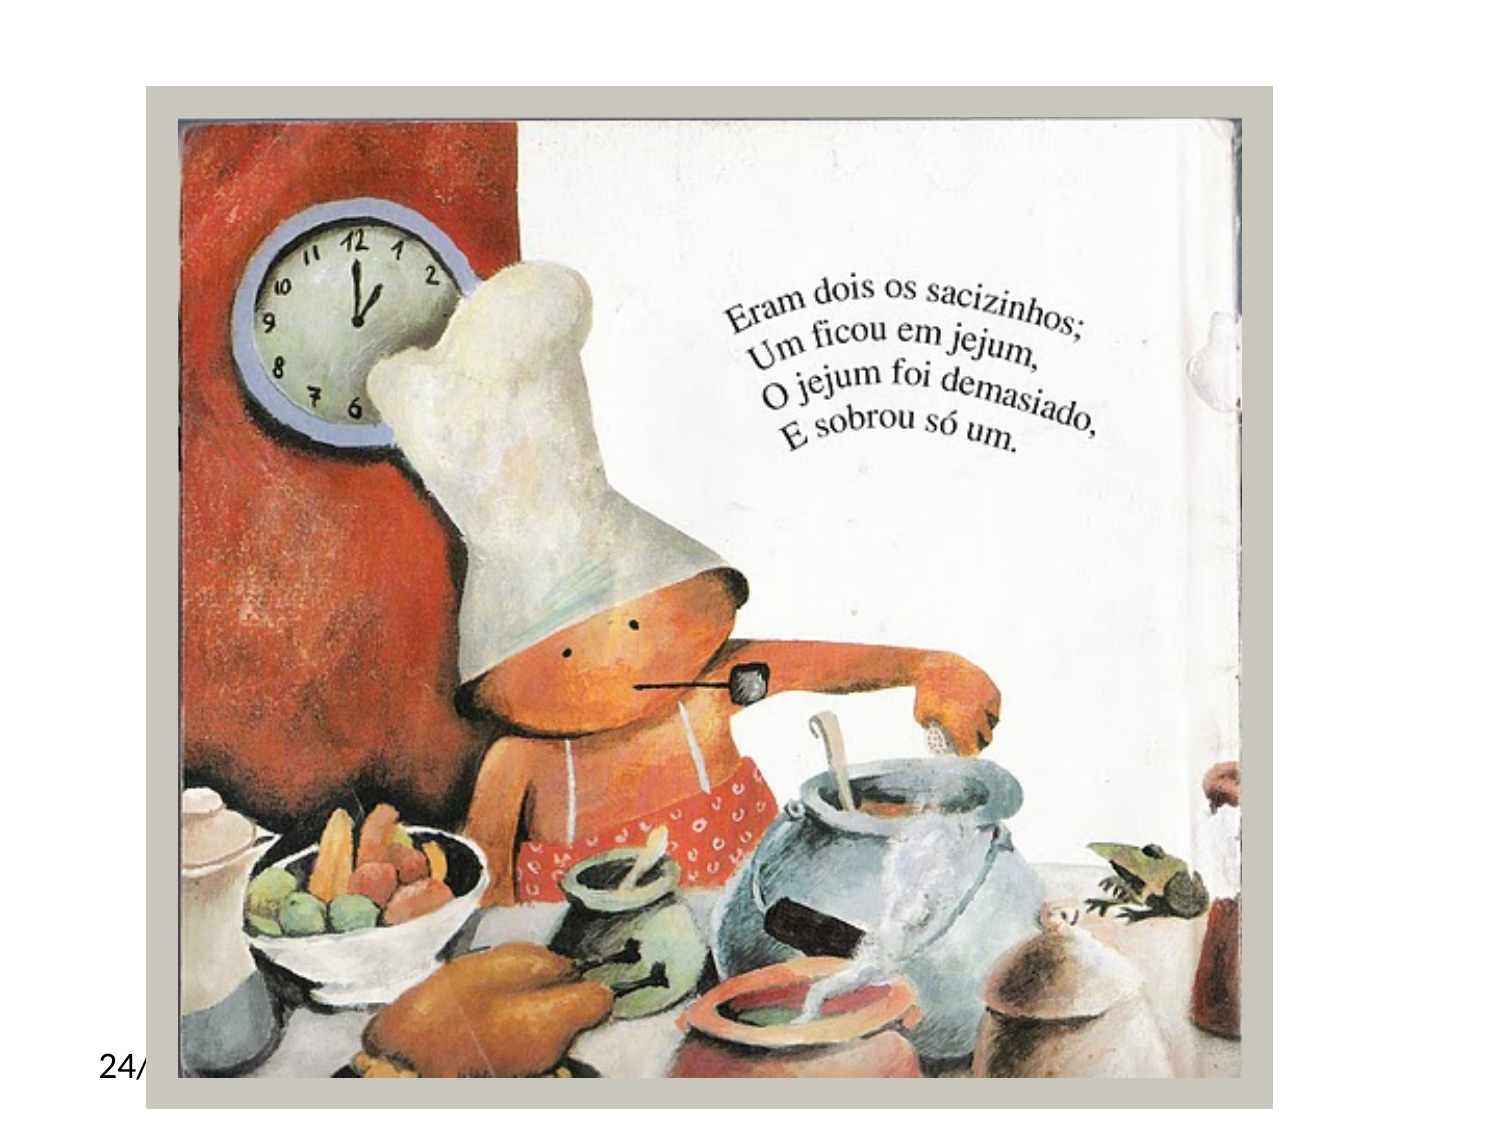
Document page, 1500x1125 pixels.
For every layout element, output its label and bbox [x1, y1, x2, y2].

picture [177, 117, 1243, 1078]
title [75, 45, 1425, 233]
